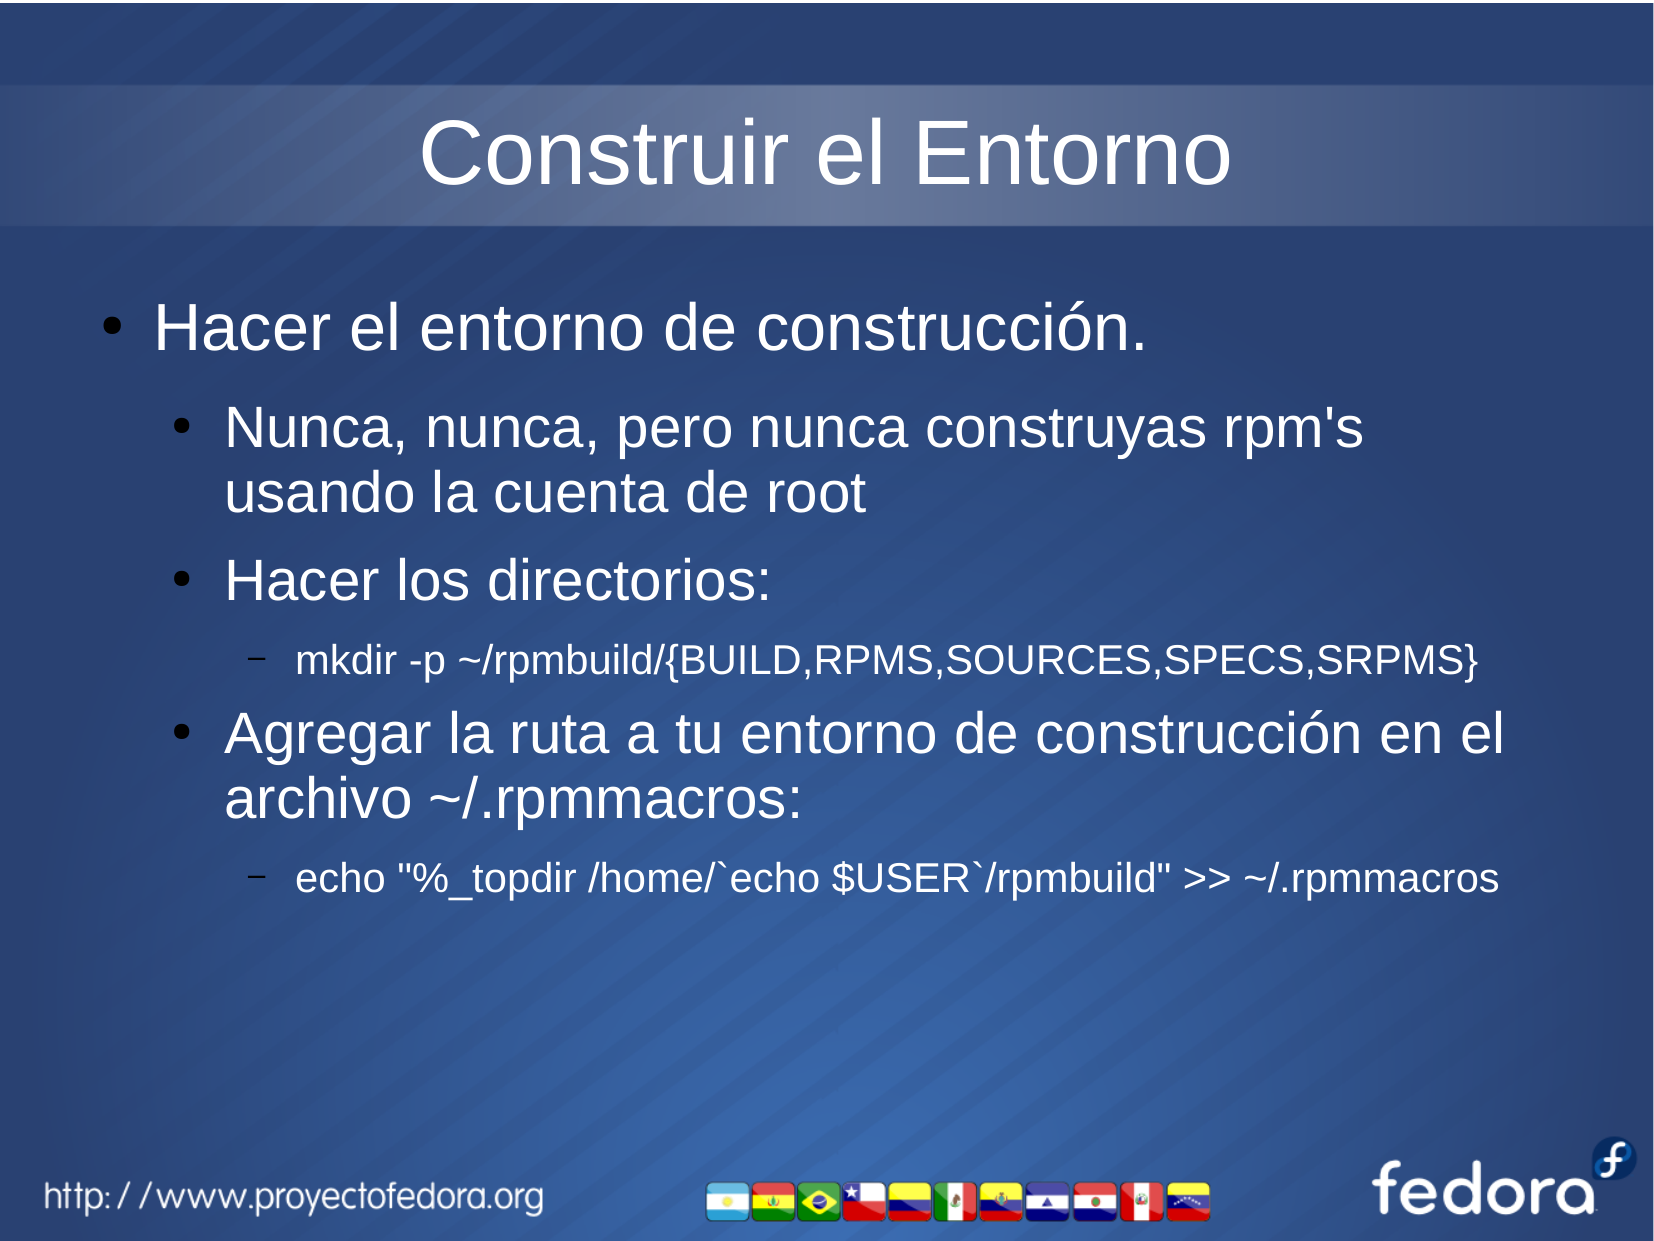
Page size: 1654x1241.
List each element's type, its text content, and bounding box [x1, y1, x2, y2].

title Construir el Entorno [82, 49, 1571, 257]
list Hacer el entorno de construcción. Nunca, nunca, pero nunca construyas rpm's usando la cuenta de root Hacer los directorios: mkdir -p ~/rpmbuild/{BUILD,RPMS,SOURCES,SPECS,SRPMS} Agregar la ruta a tu entorno de construcción en el archivo ~/.rpmmacros: echo "%_topdir /home/`echo $USER`/rpmbuild" >> ~/.rpmmacros [82, 290, 1571, 1094]
picture [0, 3, 1654, 1241]
